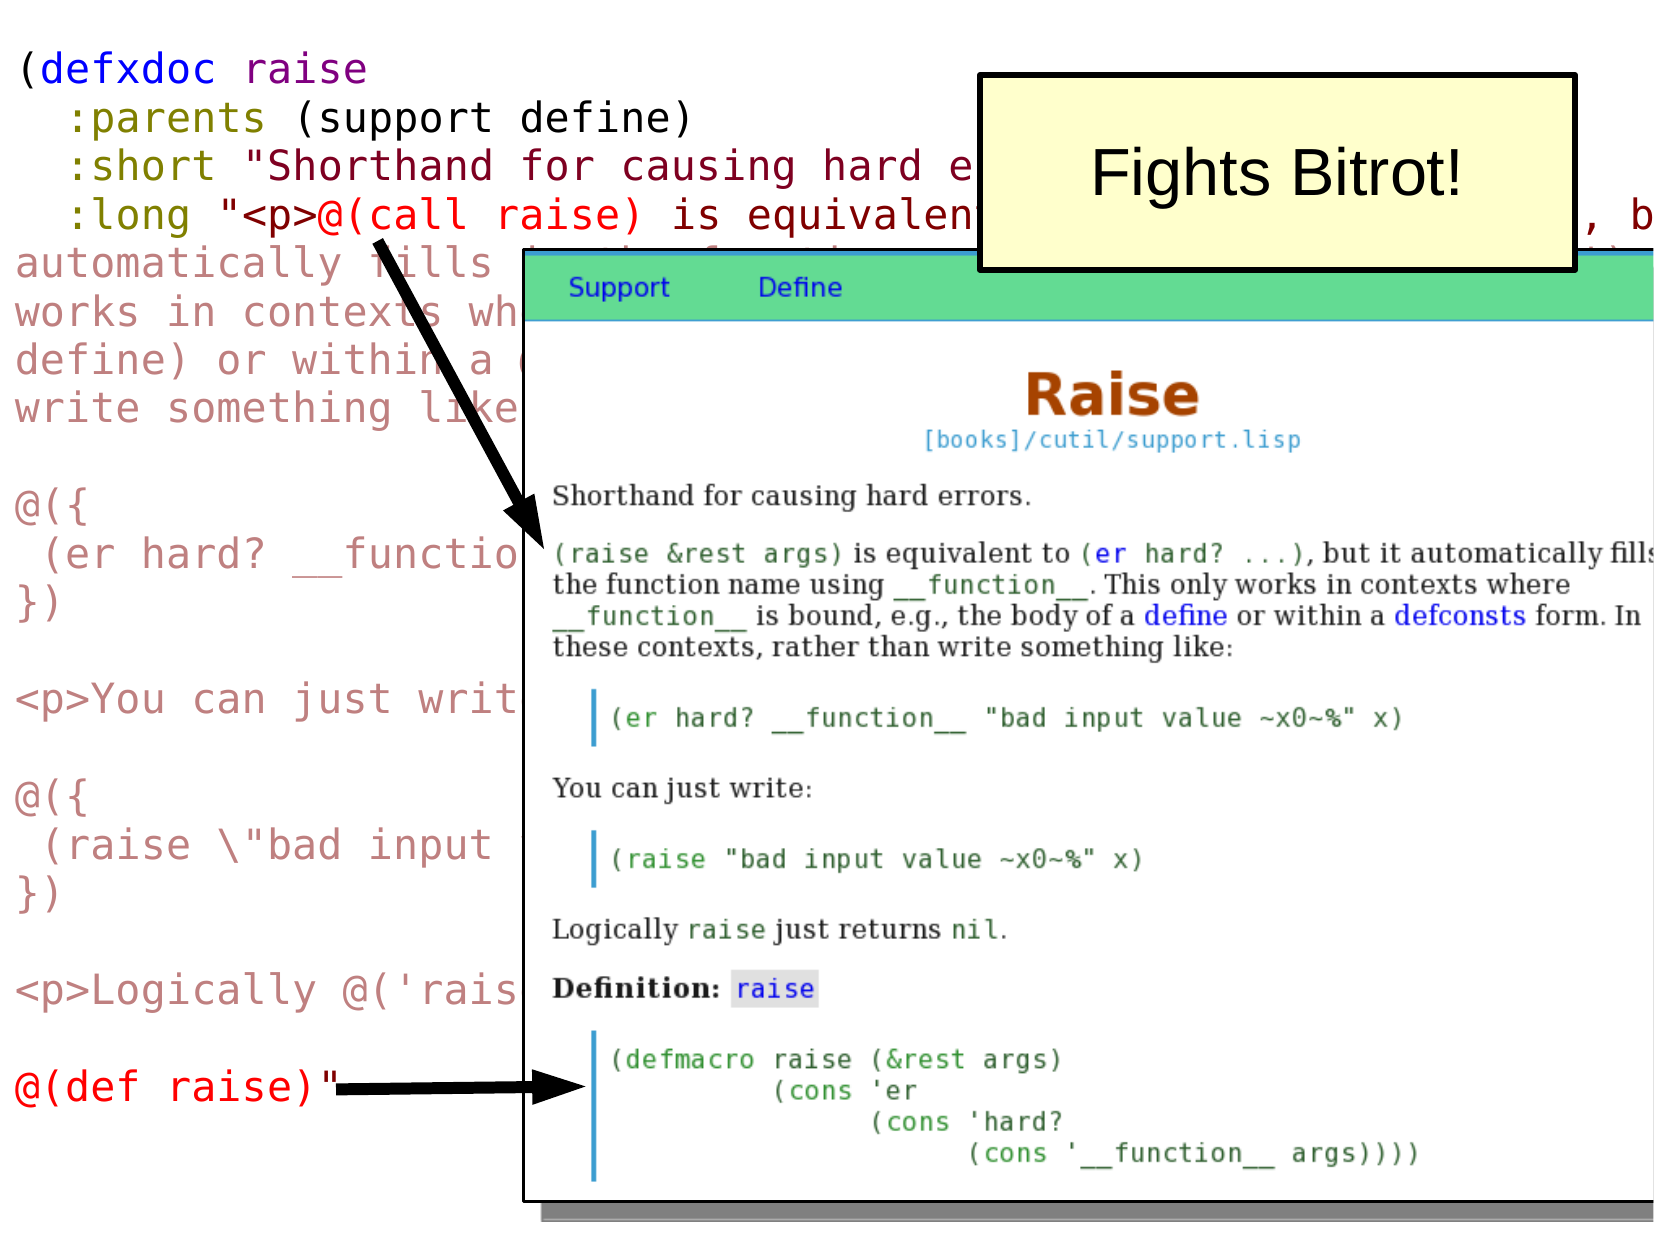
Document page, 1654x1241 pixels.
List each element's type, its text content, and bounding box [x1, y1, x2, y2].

text_box [0, 240, 522, 1029]
picture [525, 251, 1654, 1201]
text_box [1576, 240, 1654, 248]
text_box (defxdoc raise :parents (support define) :short "Shorthand for causing hard errors." :long "<p>@(call raise) is equivalent to @('(er hard? ...)'), but it automatically fills in the function name using @('__function__'). This only works in contexts where @('__function__') is bound, e.g., the body of a @(see define) or within a @(see defconsts) form. In these contexts, rather than write something like:</p> @({ (er hard? __function__ \"bad input value ~x0~%\" x) }) <p>You can just write:</p> @({ (raise \"bad input value ~x0~%\" x) }) <p>Logically @('raise') just returns @('nil').</p> @(def raise)" [0, 37, 1654, 240]
text_box Fights Bitrot! [980, 75, 1576, 270]
text_box [385, 240, 980, 493]
text_box (defxdoc raise :parents (support define) :short "Shorthand for causing hard errors." :long "<p>@(call raise) is equivalent to @('(er hard? ...)'), but it automatically fills in the function name using @('__function__'). This only works in contexts where @('__function__') is bound, e.g., the body of a @(see define) or within a @(see defconsts) form. In these contexts, rather than write something like:</p> @({ (er hard? __function__ \"bad input value ~x0~%\" x) }) <p>You can just write:</p> @({ (raise \"bad input value ~x0~%\" x) }) <p>Logically @('raise') just returns @('nil').</p> @(def raise)" [0, 1029, 522, 1119]
